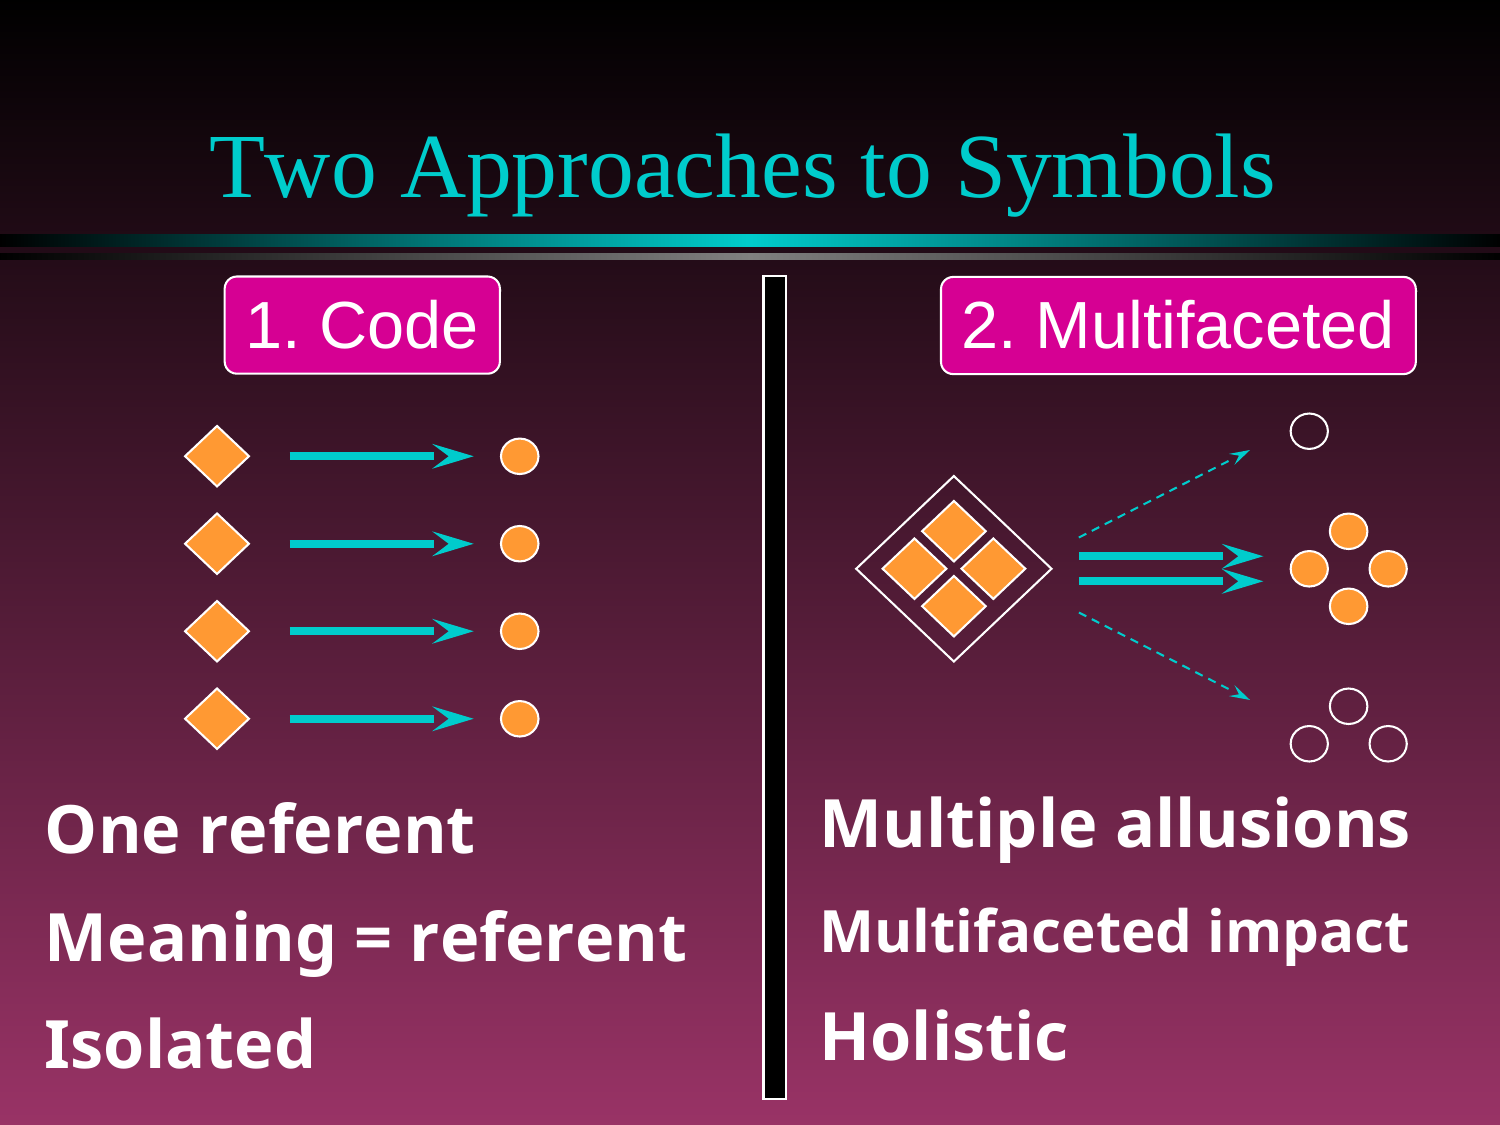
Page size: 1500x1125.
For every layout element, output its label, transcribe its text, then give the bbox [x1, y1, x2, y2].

text_box One referent Meaning = referent Isolated [12, 774, 763, 1096]
title Two Approaches to Symbols [99, 37, 1388, 225]
text_box [763, 275, 787, 1099]
text_box [1369, 551, 1407, 587]
text_box [1329, 588, 1368, 625]
text_box [185, 601, 249, 662]
text_box Multiple allusions Multifaceted impact Holistic [787, 768, 1500, 1088]
text_box [1290, 551, 1328, 587]
text_box [185, 688, 249, 749]
text_box 1. Code [224, 276, 500, 374]
text_box [500, 438, 539, 475]
text_box [500, 526, 539, 562]
text_box 2. Multifaceted [940, 276, 1416, 375]
text_box [1329, 513, 1368, 550]
text_box [185, 425, 249, 487]
text_box [882, 538, 947, 599]
text_box [961, 538, 1026, 599]
text_box [500, 613, 539, 650]
text_box [922, 575, 986, 637]
text_box [922, 500, 986, 562]
text_box [185, 513, 249, 574]
text_box [500, 701, 539, 737]
